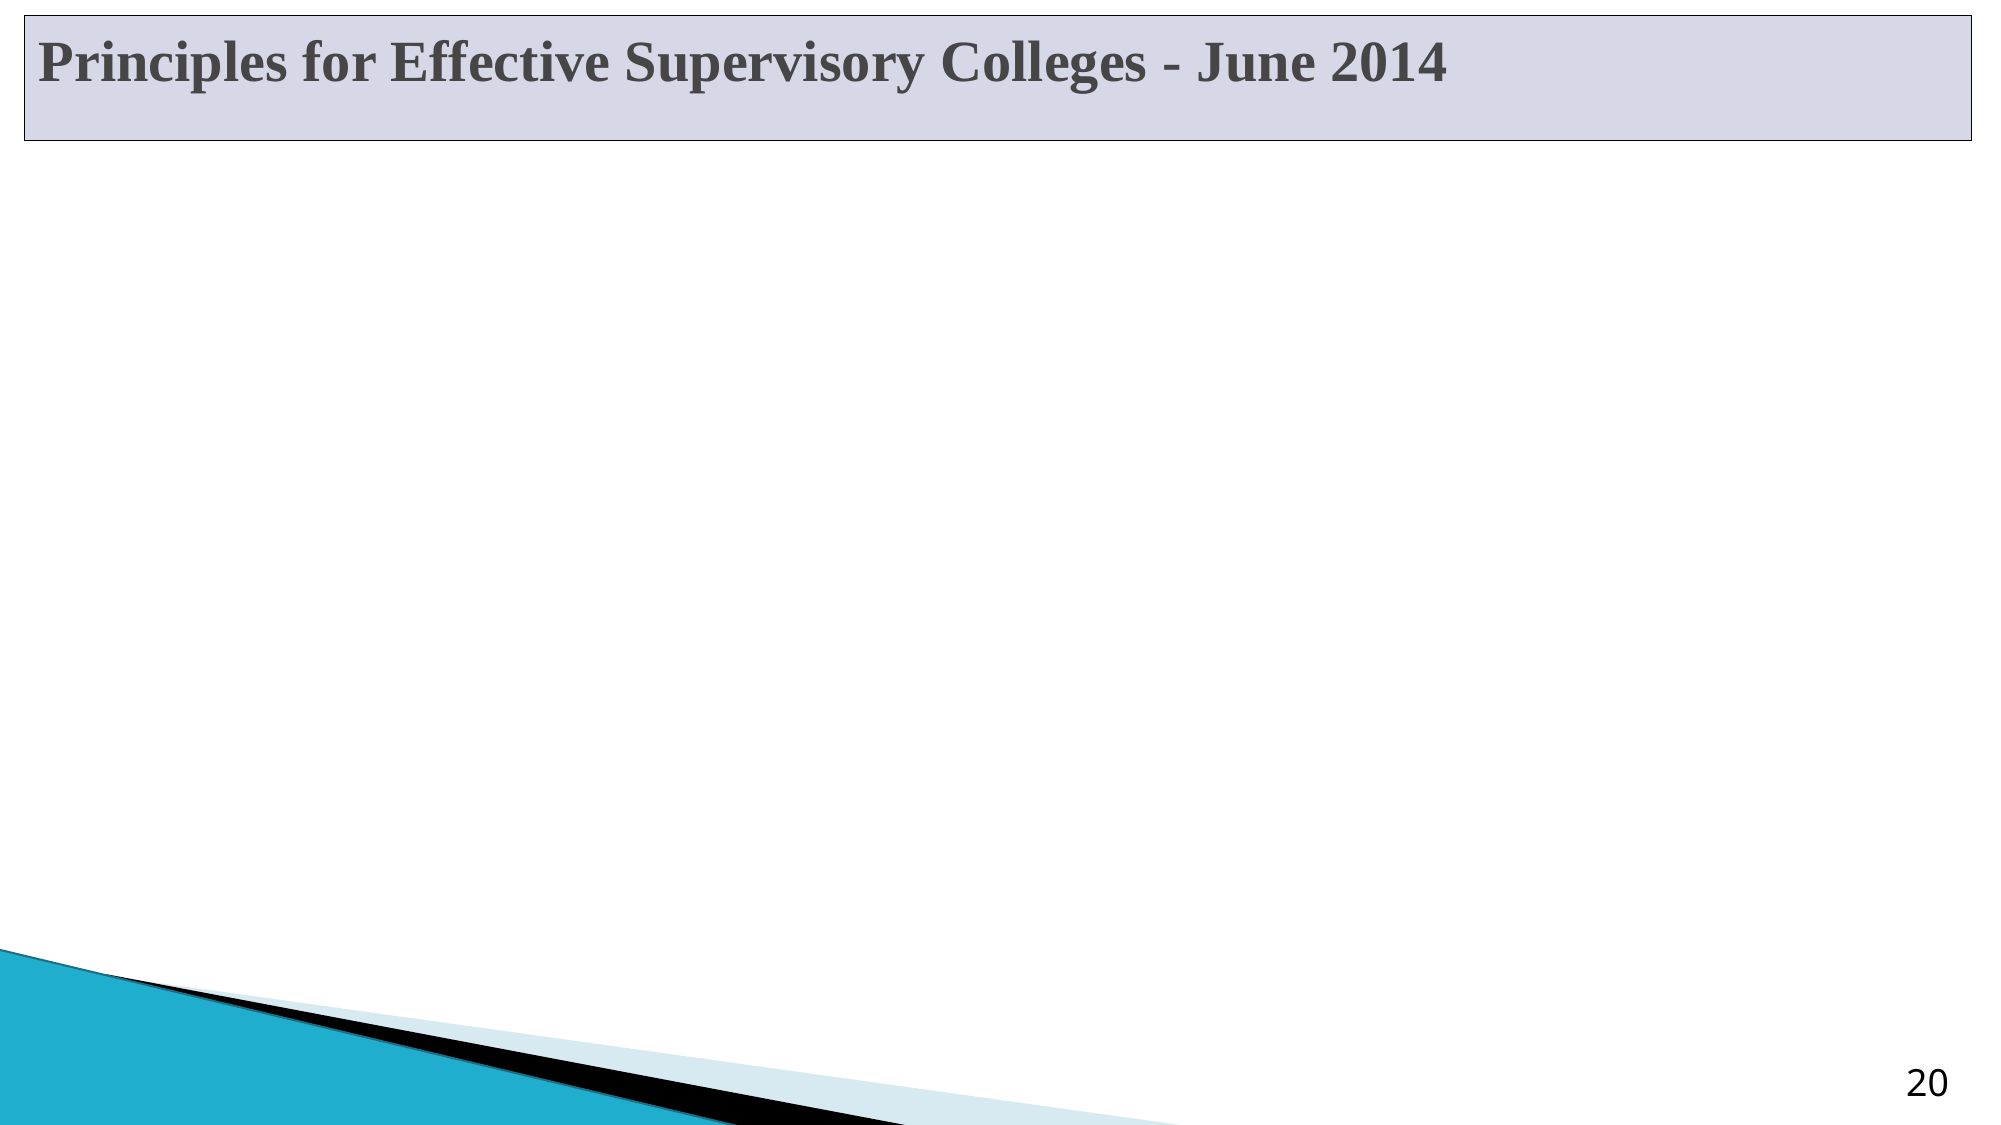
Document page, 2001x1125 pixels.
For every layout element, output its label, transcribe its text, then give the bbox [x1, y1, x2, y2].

picture [24, 480, 1972, 1112]
title Principles for Effective Supervisory Colleges - June 2014 [24, 15, 1972, 141]
